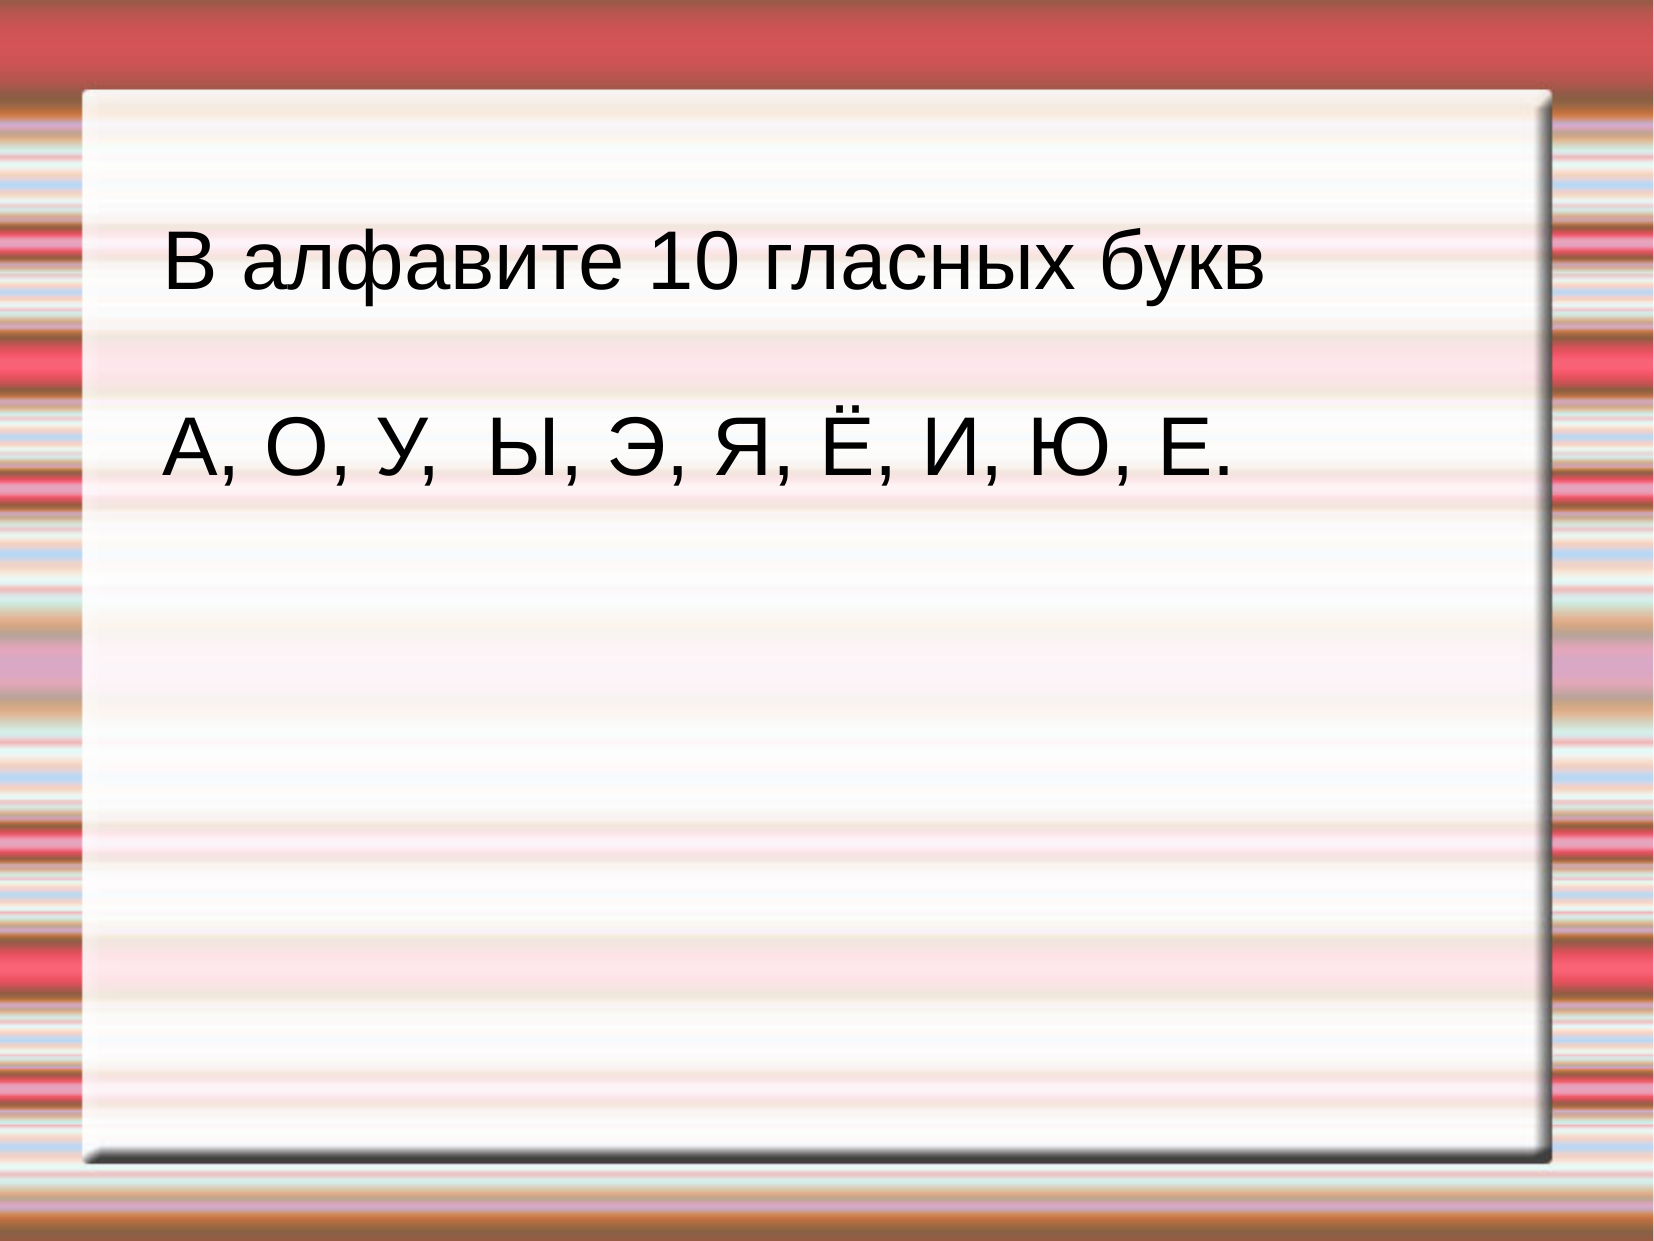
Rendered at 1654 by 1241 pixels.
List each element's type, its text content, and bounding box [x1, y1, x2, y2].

text_box В алфавите 10 гласных букв А, О, У, Ы, Э, Я, Ё, И, Ю, Е. [147, 206, 1284, 501]
picture [0, 0, 1654, 1241]
